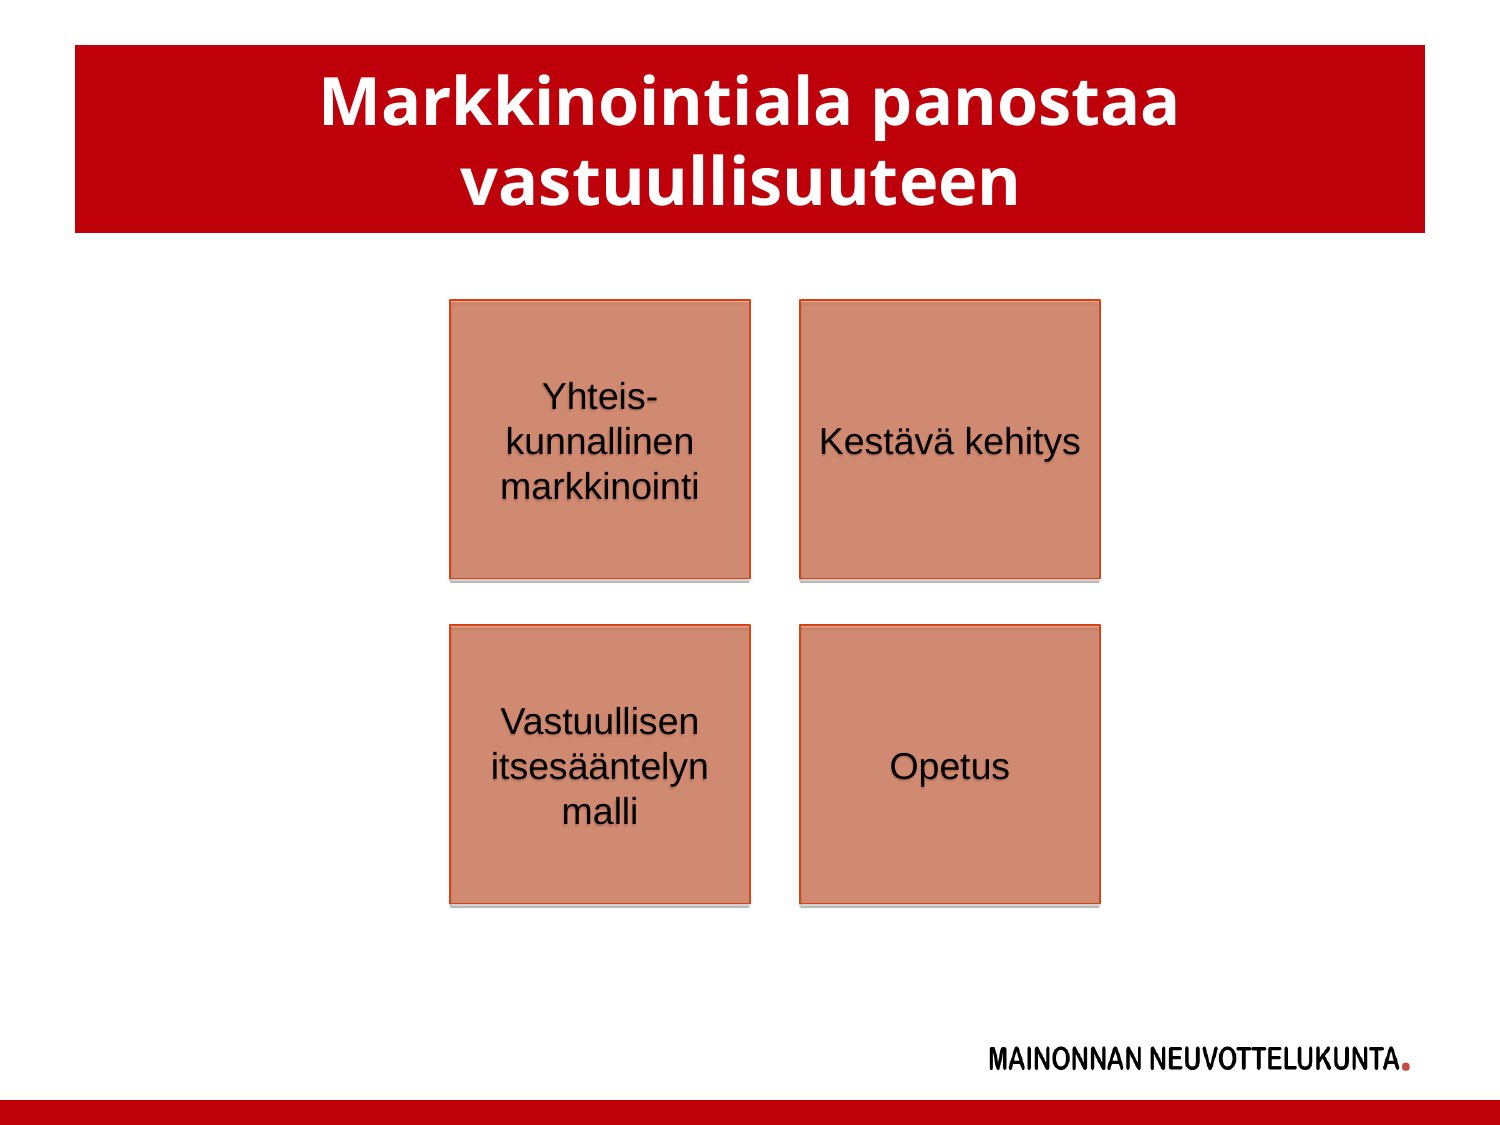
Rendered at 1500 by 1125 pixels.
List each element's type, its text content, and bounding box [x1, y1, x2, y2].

text_box Vastuullisen itsesääntelyn malli [450, 625, 750, 904]
text_box Opetus [800, 625, 1100, 904]
text_box Markkinointiala panostaa vastuullisuuteen [75, 45, 1425, 233]
text_box Kestävä kehitys [800, 300, 1100, 579]
text_box Yhteis-kunnallinen markkinointi [450, 300, 750, 579]
